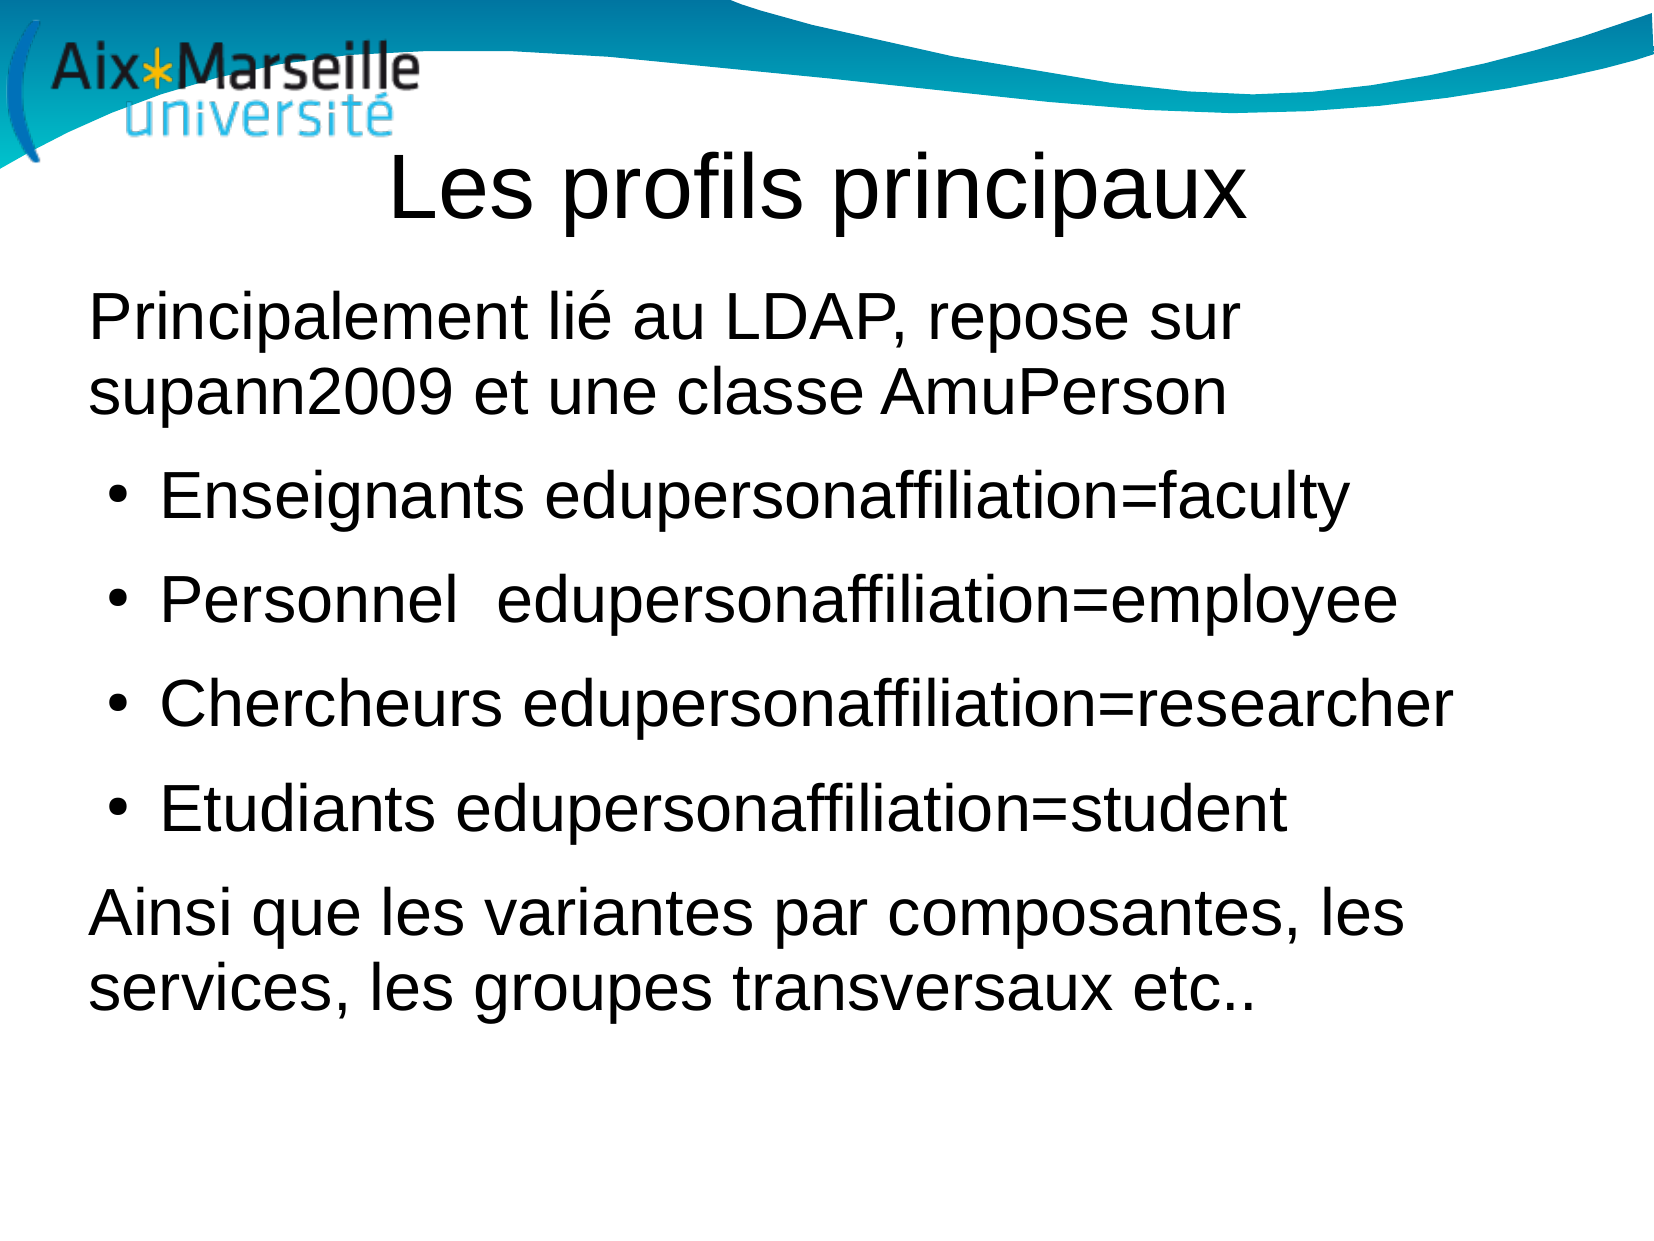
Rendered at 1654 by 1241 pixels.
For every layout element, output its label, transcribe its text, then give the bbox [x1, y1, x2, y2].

list Principalement lié au LDAP, repose sur supann2009 et une classe AmuPerson Enseignants edupersonaffiliation=faculty Personnel edupersonaffiliation=employee Chercheurs edupersonaffiliation=researcher Etudiants edupersonaffiliation=student Ainsi que les variantes par composantes, les services, les groupes transversaux etc.. [88, 279, 1577, 1129]
title Les profils principaux [74, 83, 1563, 291]
picture [0, 20, 431, 167]
